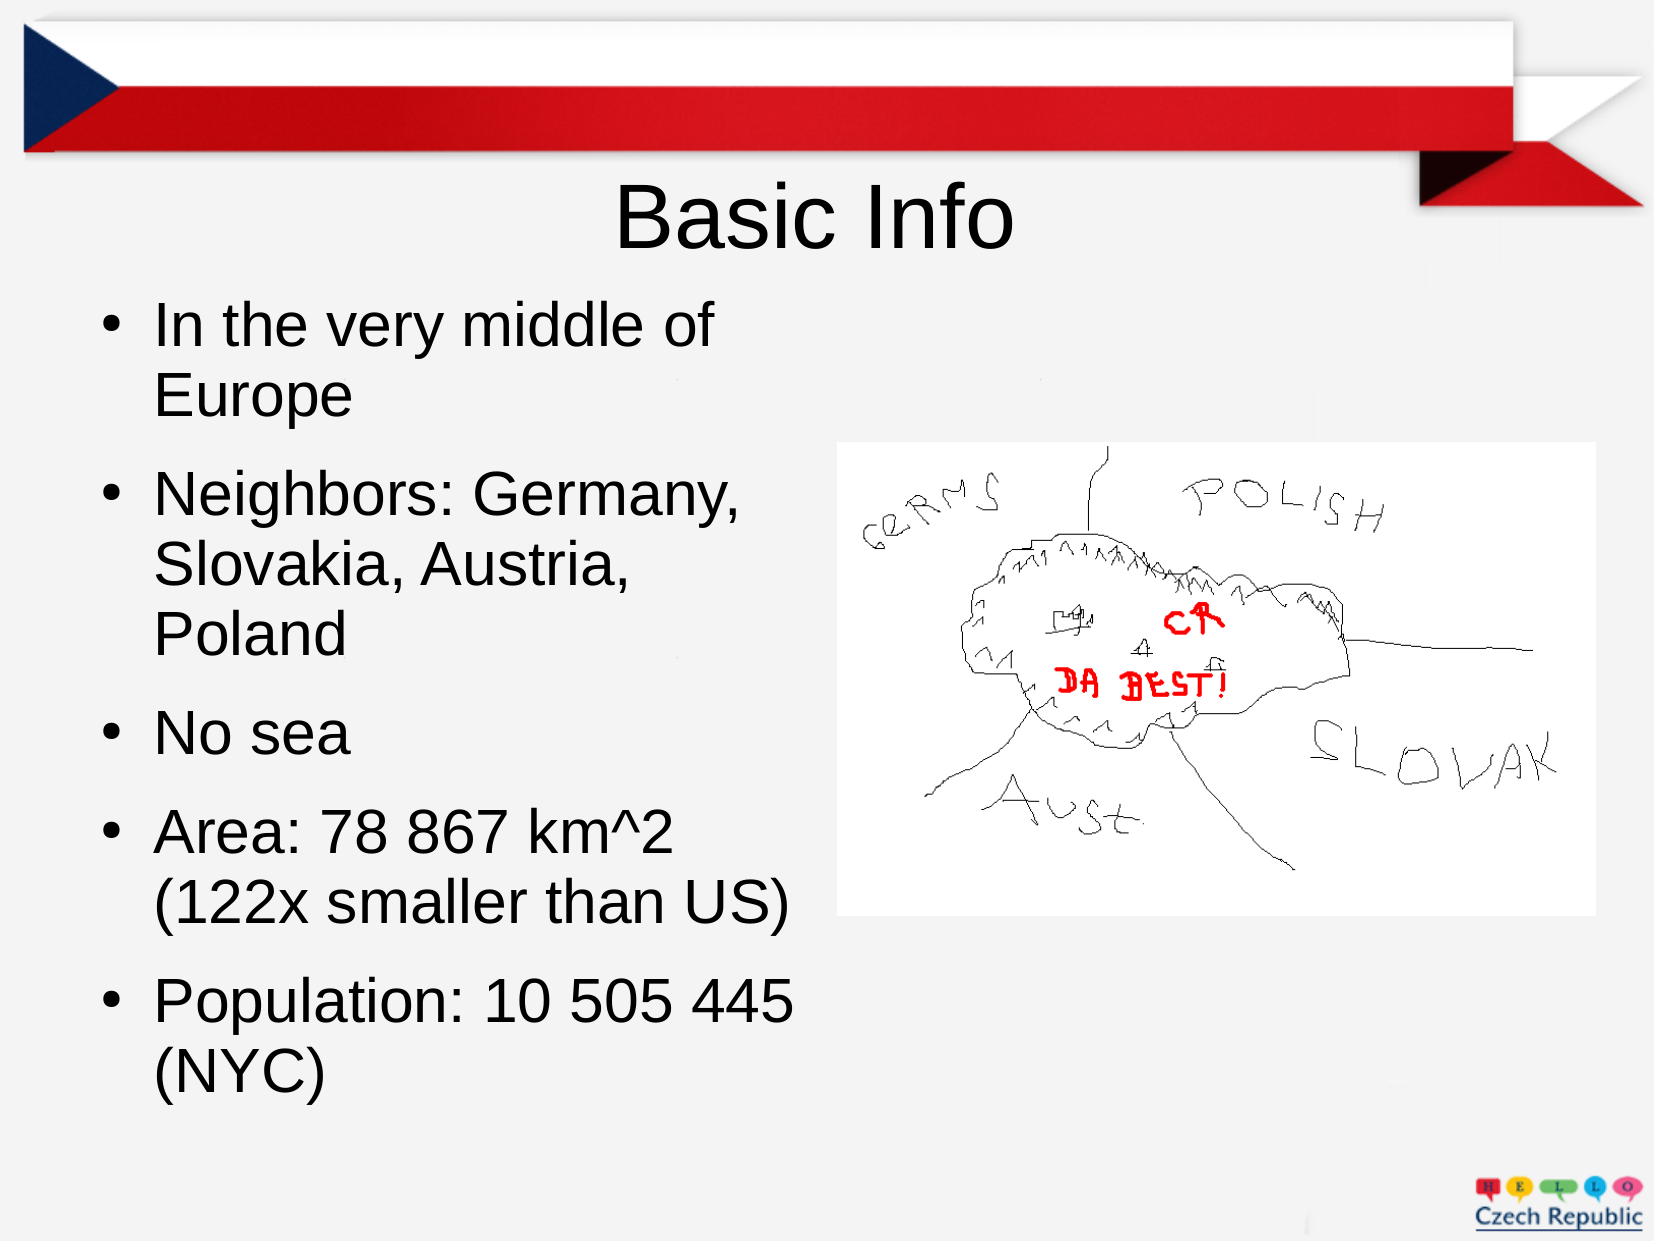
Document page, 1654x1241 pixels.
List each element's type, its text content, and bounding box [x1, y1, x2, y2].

list In the very middle of Europe Neighbors: Germany, Slovakia, Austria, Poland No sea Area: 78 867 km^2 (122x smaller than US) Population: 10 505 445 (NYC) [82, 290, 809, 1109]
text_box [837, 442, 1596, 916]
title Basic Info [59, 165, 1571, 269]
picture [0, 0, 1654, 1241]
